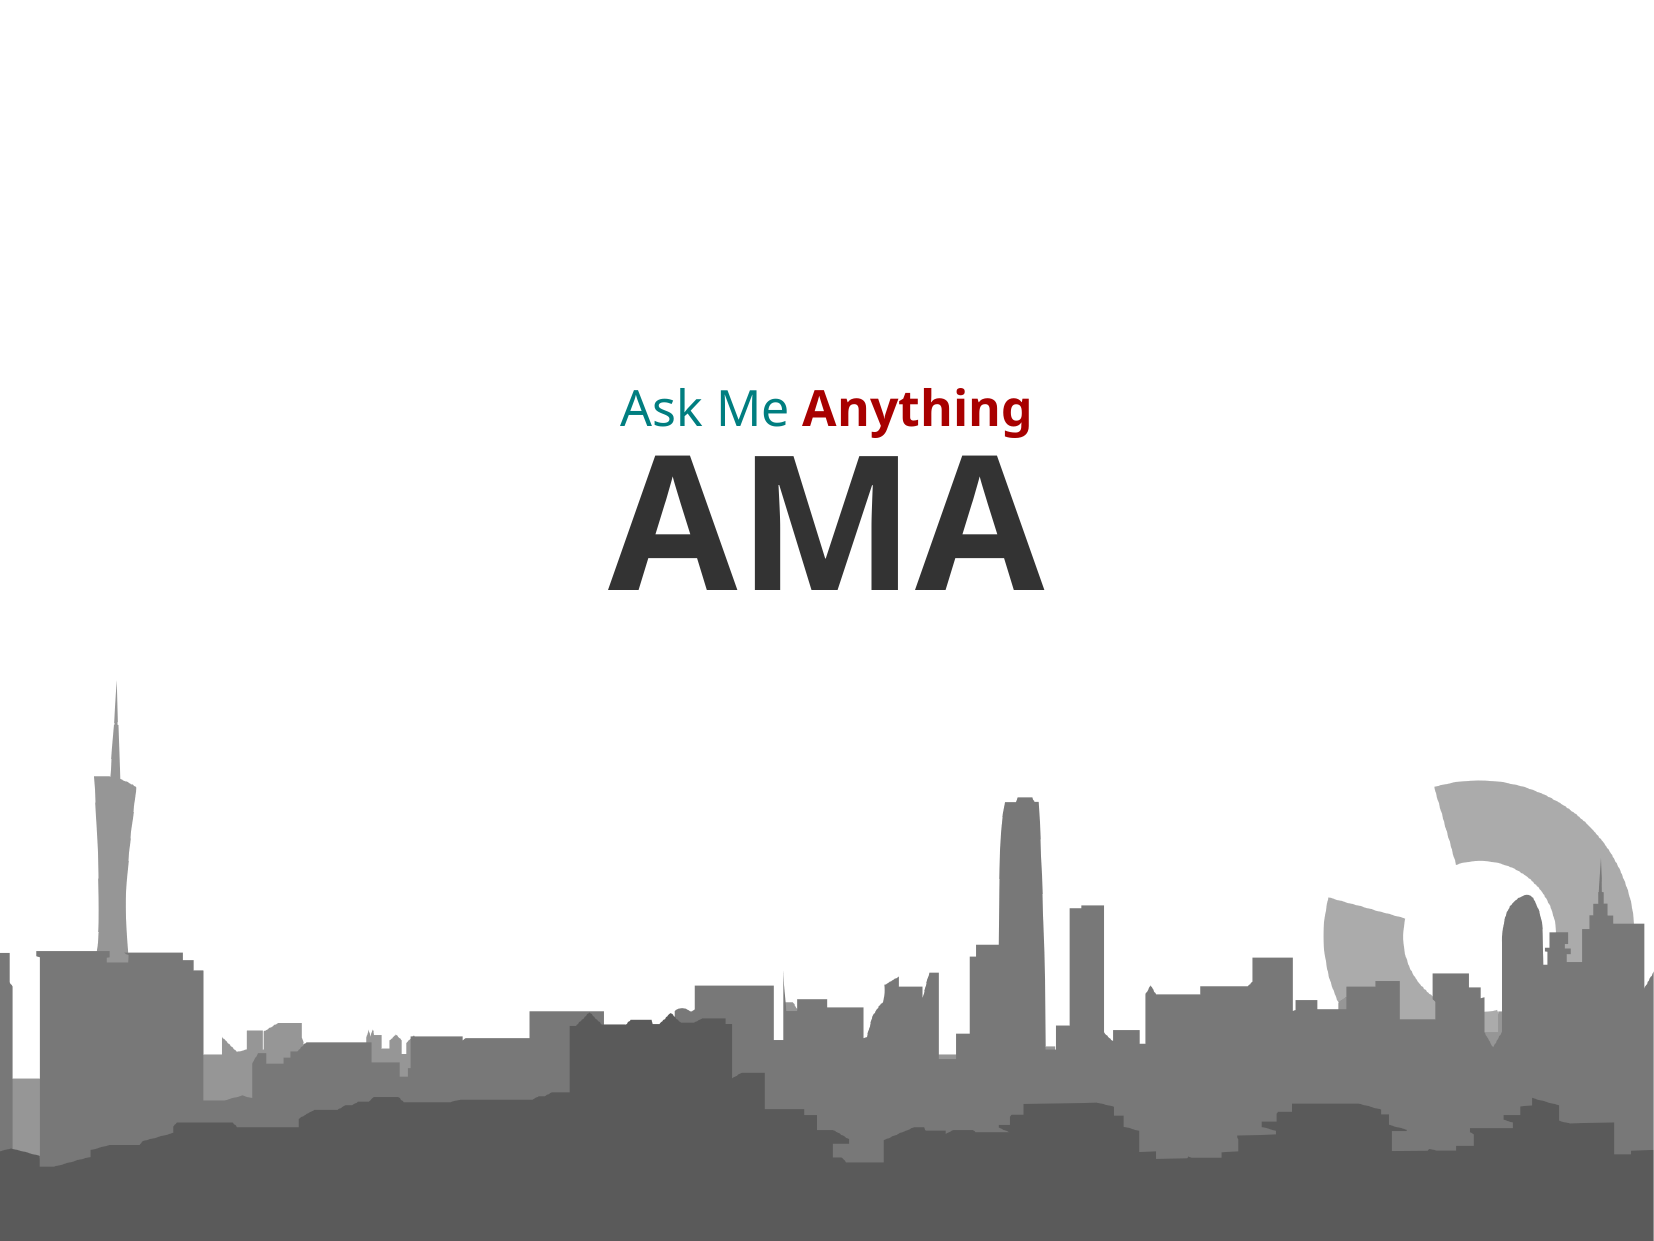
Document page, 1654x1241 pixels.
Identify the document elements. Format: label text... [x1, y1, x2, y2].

title Ask Me Anything AMA [82, 377, 1571, 637]
picture [0, 0, 1654, 1241]
